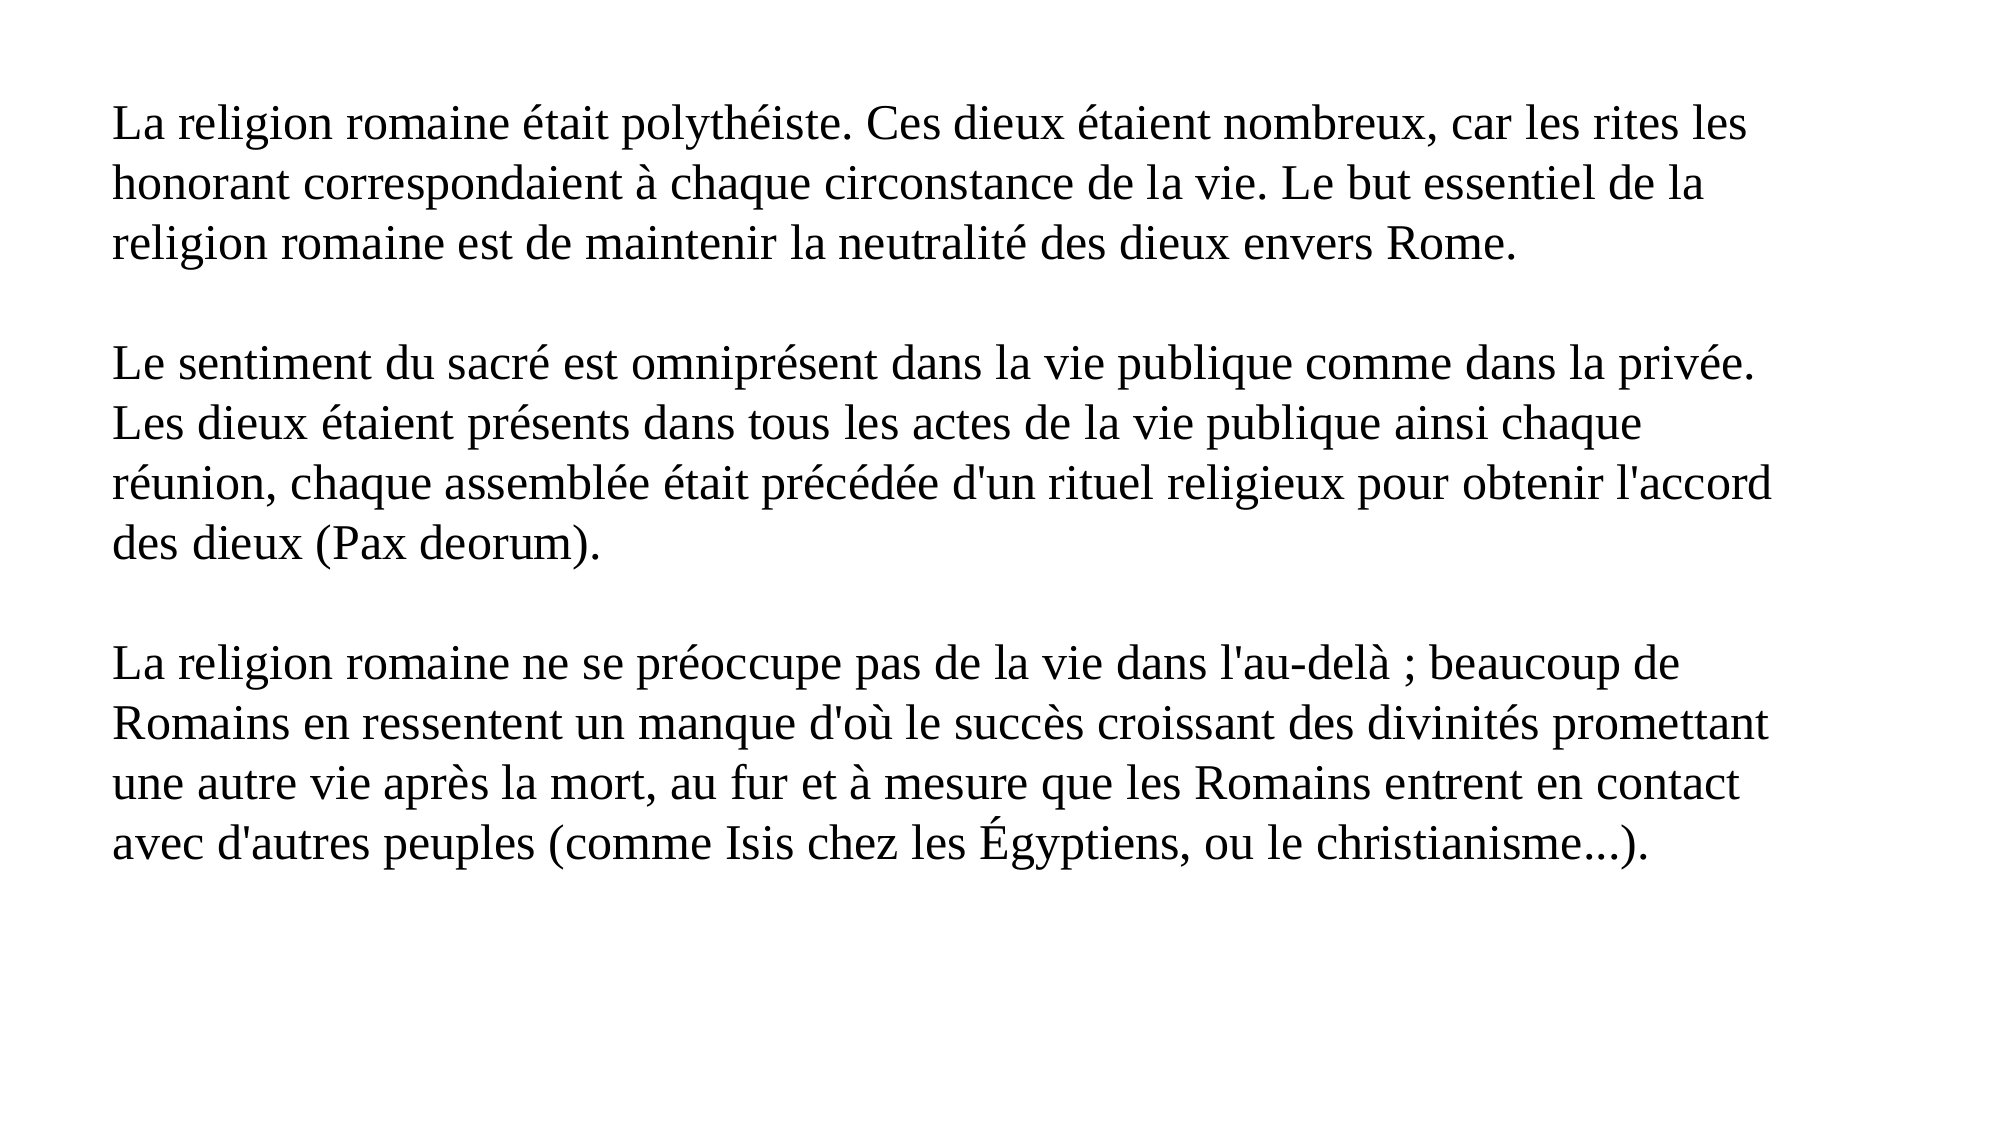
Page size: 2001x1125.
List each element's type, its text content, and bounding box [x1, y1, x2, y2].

text_box La religion romaine était polythéiste. Ces dieux étaient nombreux, car les rites les honorant correspondaient à chaque circonstance de la vie. Le but essentiel de la religion romaine est de maintenir la neutralité des dieux envers Rome. Le sentiment du sacré est omniprésent dans la vie publique comme dans la privée. Les dieux étaient présents dans tous les actes de la vie publique ainsi chaque réunion, chaque assemblée était précédée d'un rituel religieux pour obtenir l'accord des dieux (Pax deorum). La religion romaine ne se préoccupe pas de la vie dans l'au-delà ; beaucoup de Romains en ressentent un manque d'où le succès croissant des divinités promettant une autre vie après la mort, au fur et à mesure que les Romains entrent en contact avec d'autres peuples (comme Isis chez les Égyptiens, ou le christianisme...). [97, 82, 1824, 885]
